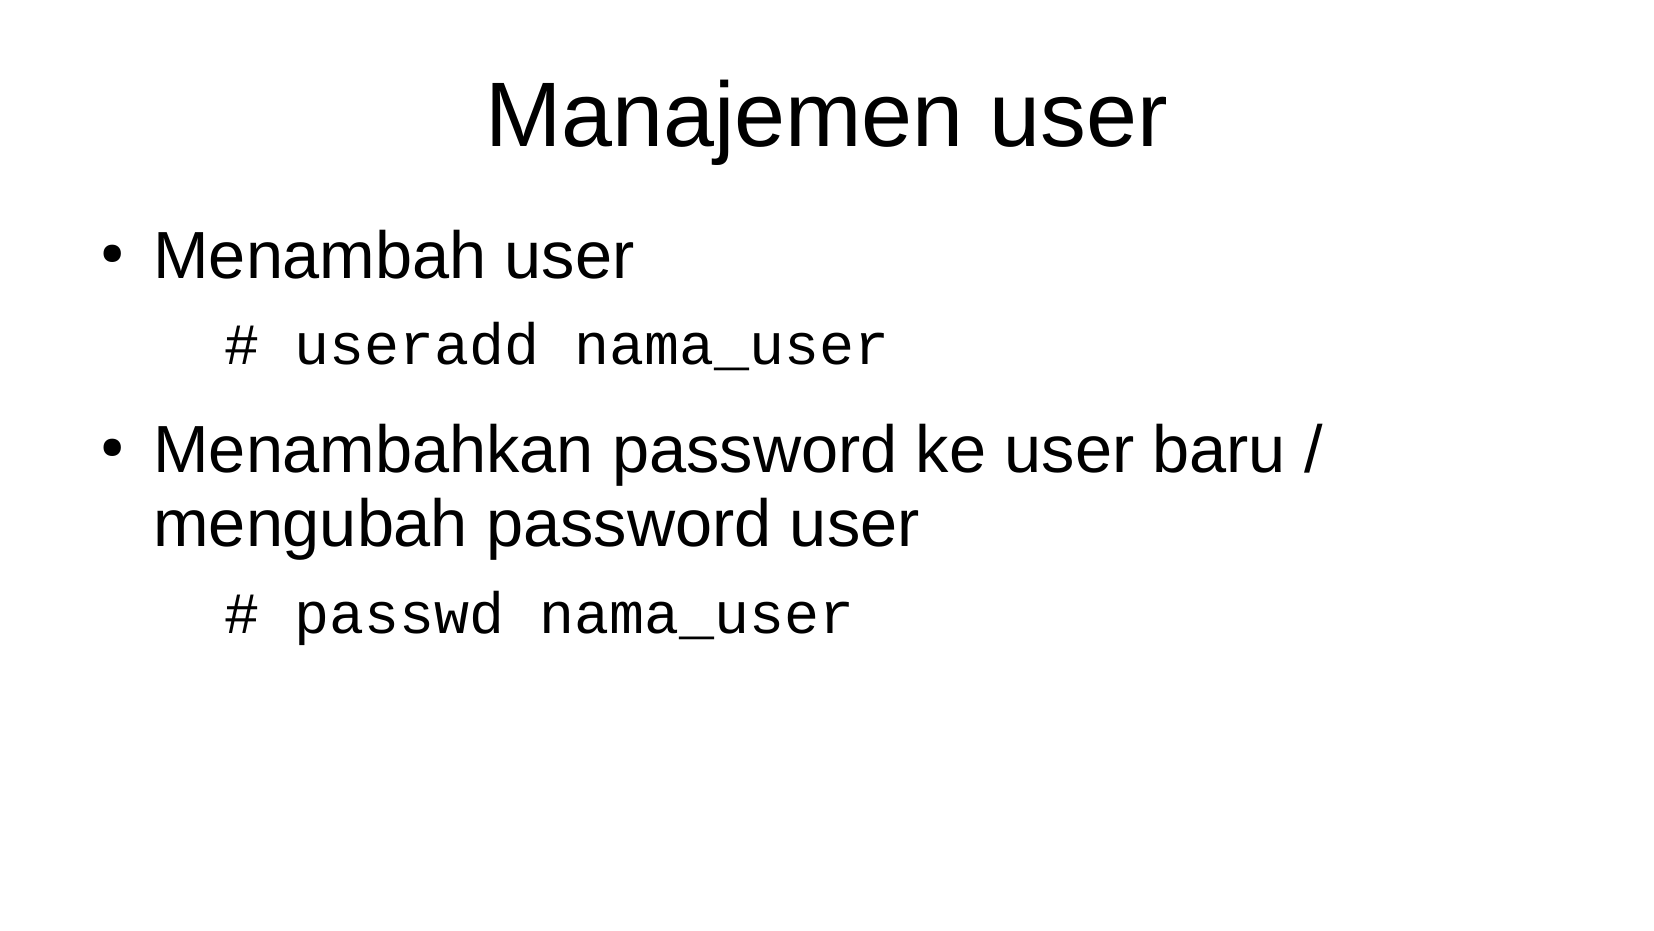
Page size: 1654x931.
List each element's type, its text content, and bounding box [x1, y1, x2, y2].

list Menambah user # useradd nama_user Menambahkan password ke user baru / mengubah password user # passwd nama_user [82, 217, 1571, 758]
title Manajemen user [82, 37, 1571, 193]
